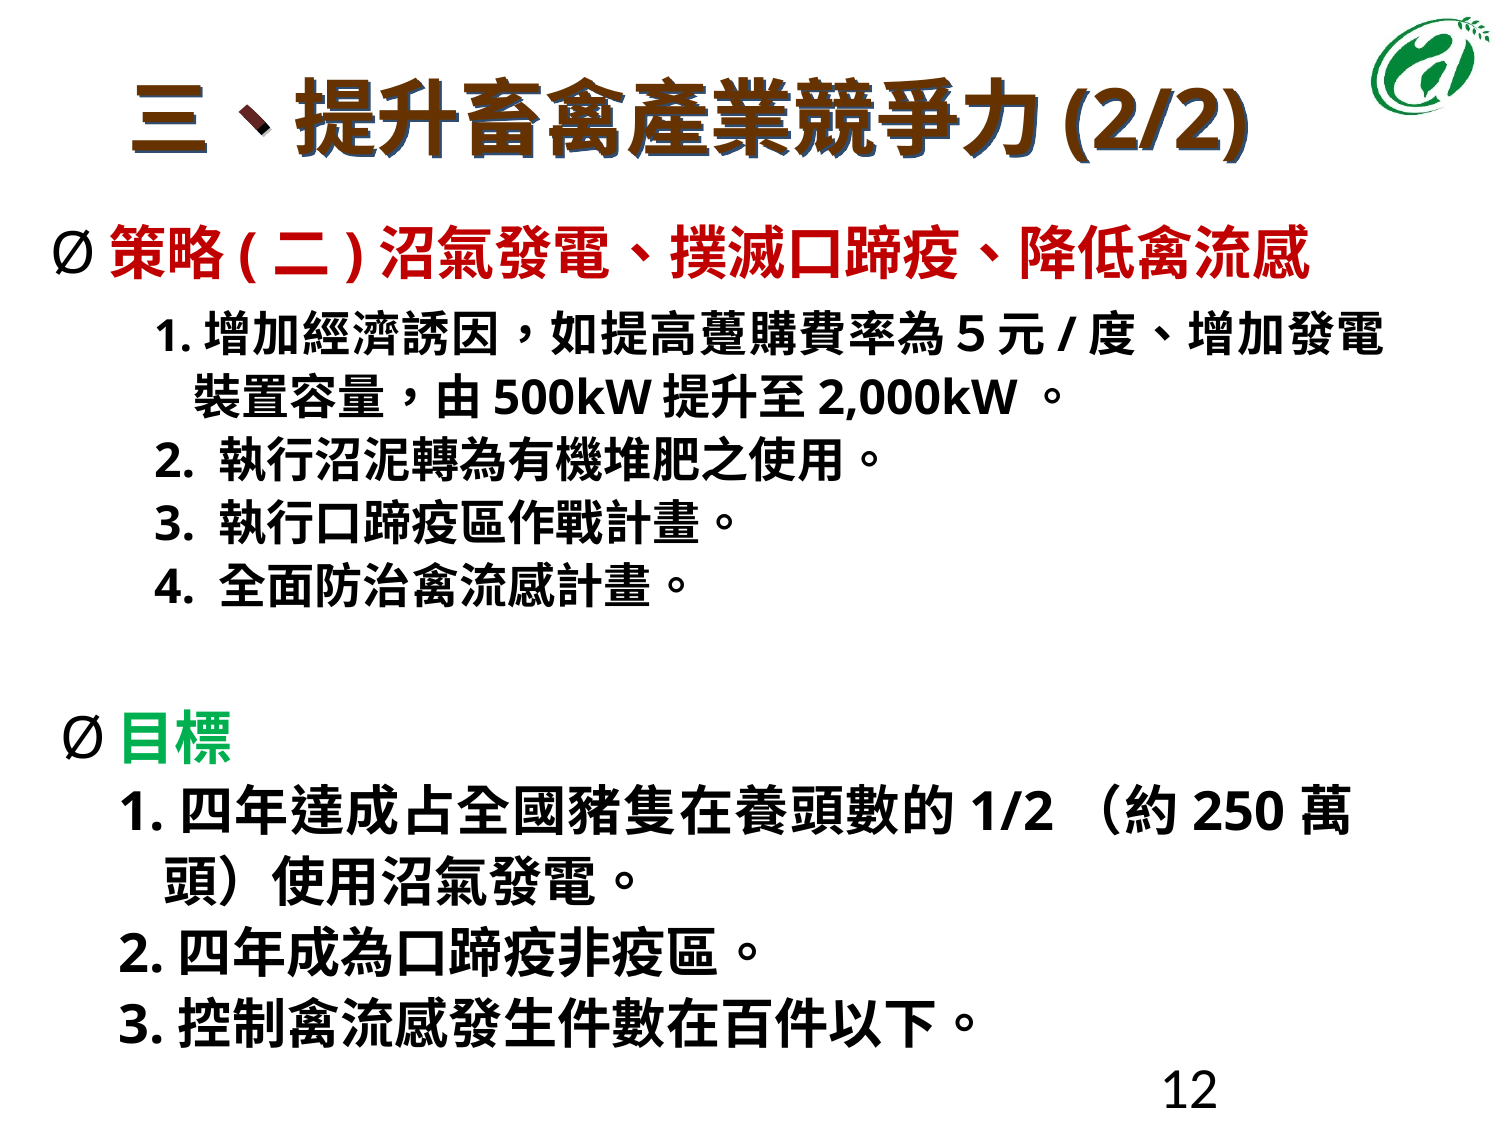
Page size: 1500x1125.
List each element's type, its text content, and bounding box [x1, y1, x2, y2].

text_box 目標 1.四年達成占全國豬隻在養頭數的1/2（約250萬頭）使用沼氣發電。 2.四年成為口蹄疫非疫區。 3.控制禽流感發生件數在百件以下。 [45, 692, 1437, 809]
picture [1361, 3, 1497, 126]
list 1.增加經濟誘因，如提高躉購費率為５元/度、增加發電裝置容量，由500kW提升至2,000kW。 2. 執行沼泥轉為有機堆肥之使用。 3. 執行口蹄疫區作戰計畫。 4. 全面防治禽流感計畫。 [100, 290, 1401, 681]
text_box 策略(二)沼氣發電、撲滅口蹄疫、降低禽流感 [34, 208, 1385, 280]
text_box 三、提升畜禽產業競爭力(2/2) [112, 43, 1326, 173]
text_box [1144, 1042, 1495, 1103]
